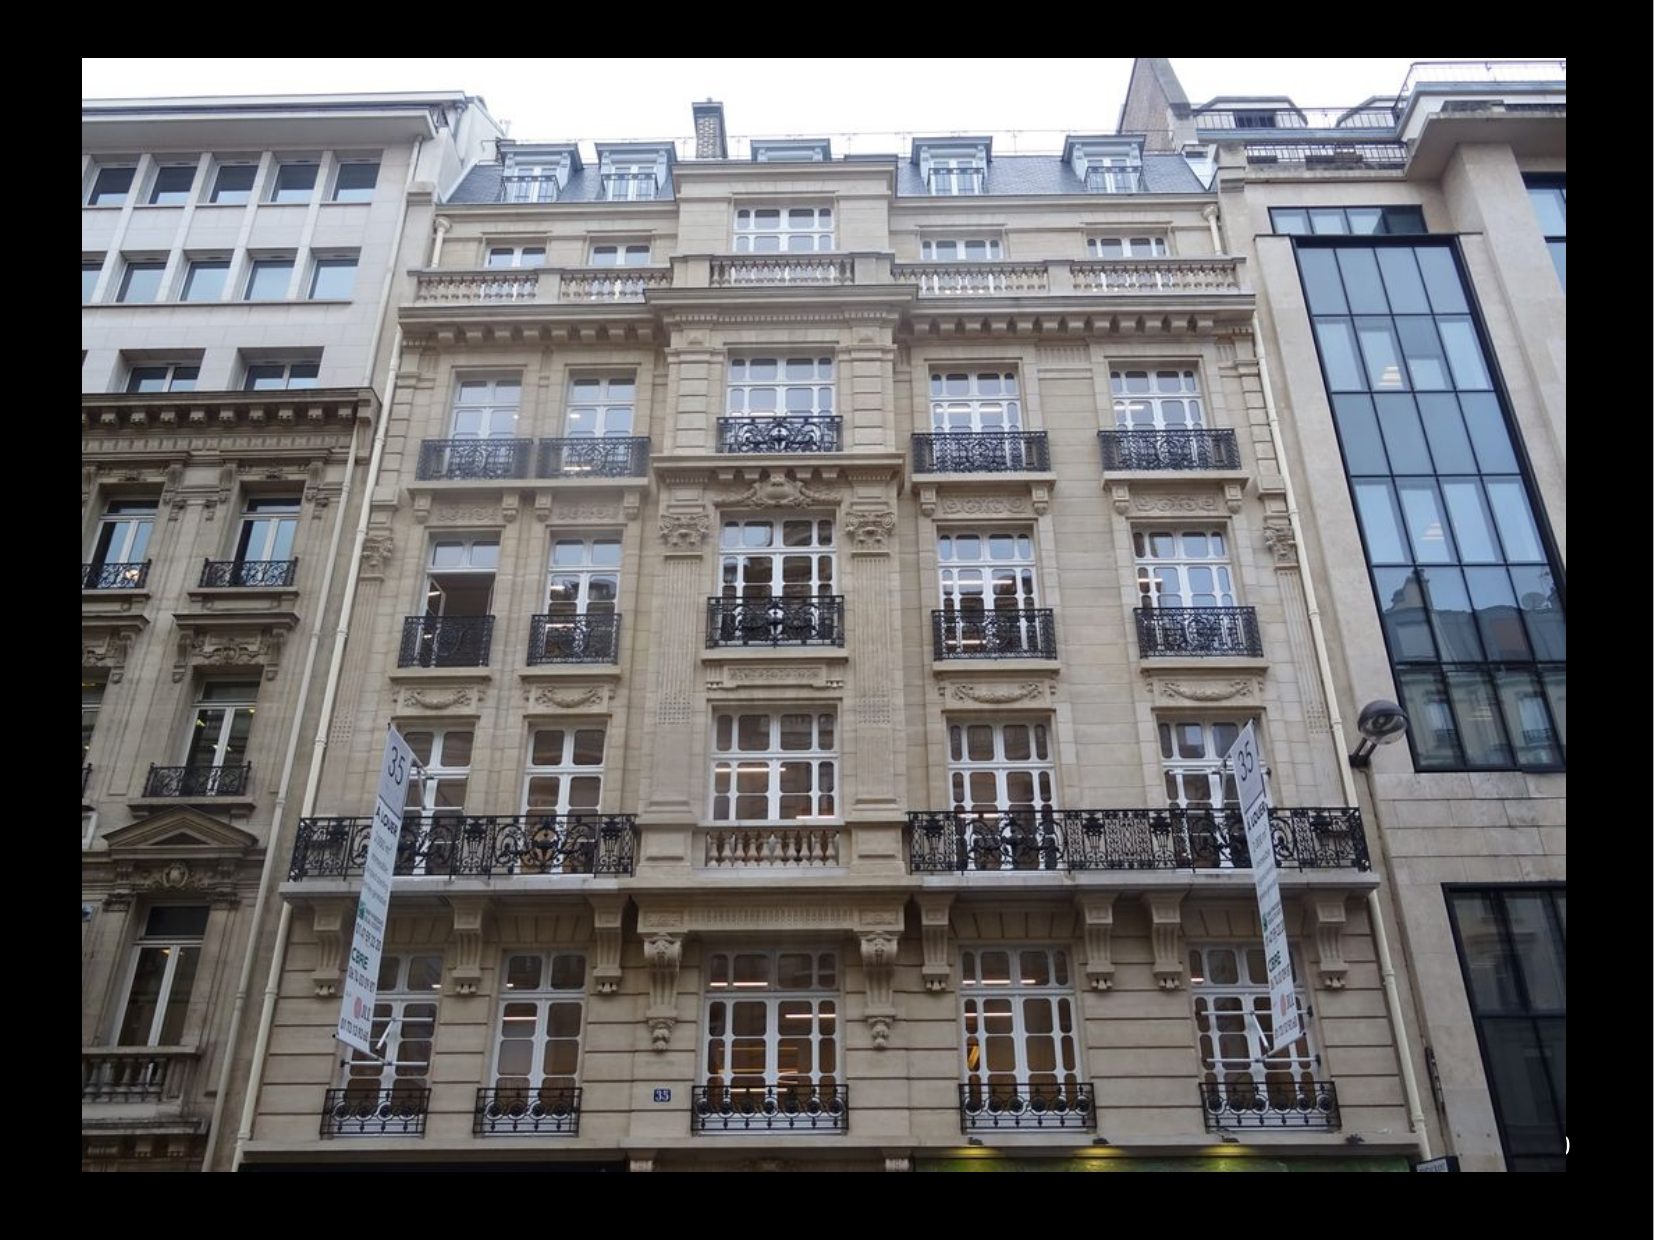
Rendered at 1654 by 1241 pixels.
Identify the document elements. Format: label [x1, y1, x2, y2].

picture [82, 58, 1566, 1172]
